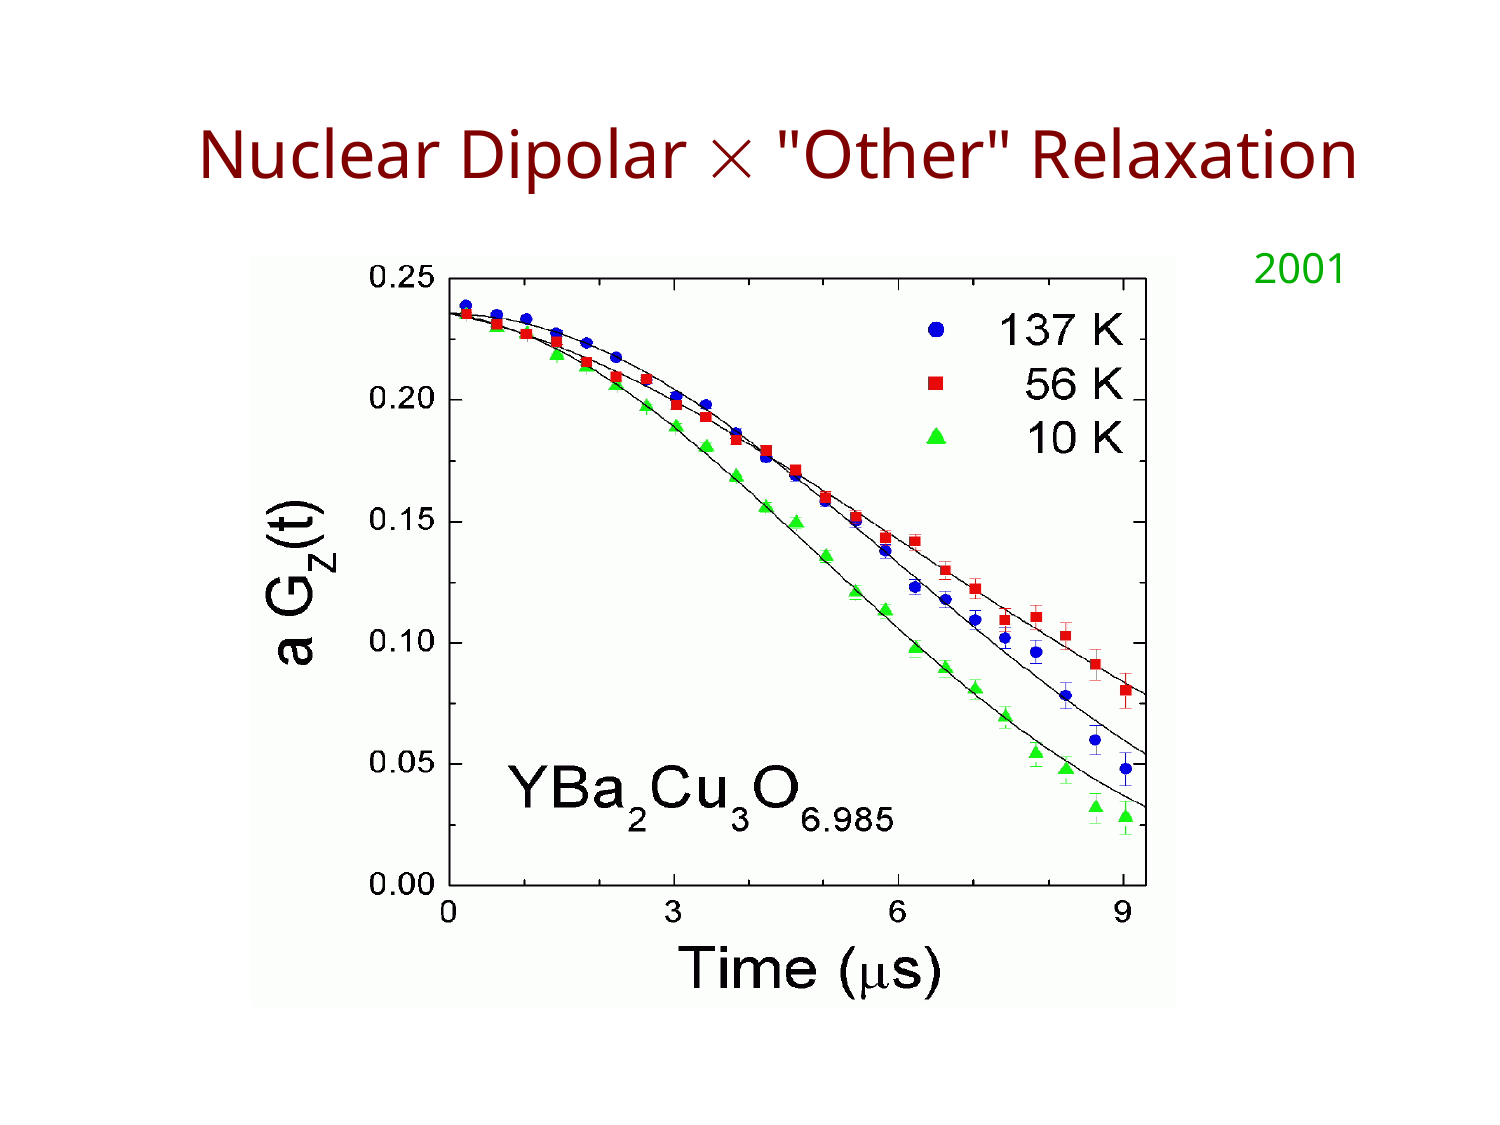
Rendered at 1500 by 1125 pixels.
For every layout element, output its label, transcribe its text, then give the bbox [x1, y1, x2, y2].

title Nuclear Dipolar  "Other" Relaxation [163, 89, 1394, 216]
text_box 2001 [1253, 233, 1348, 293]
picture [251, 256, 1176, 1007]
